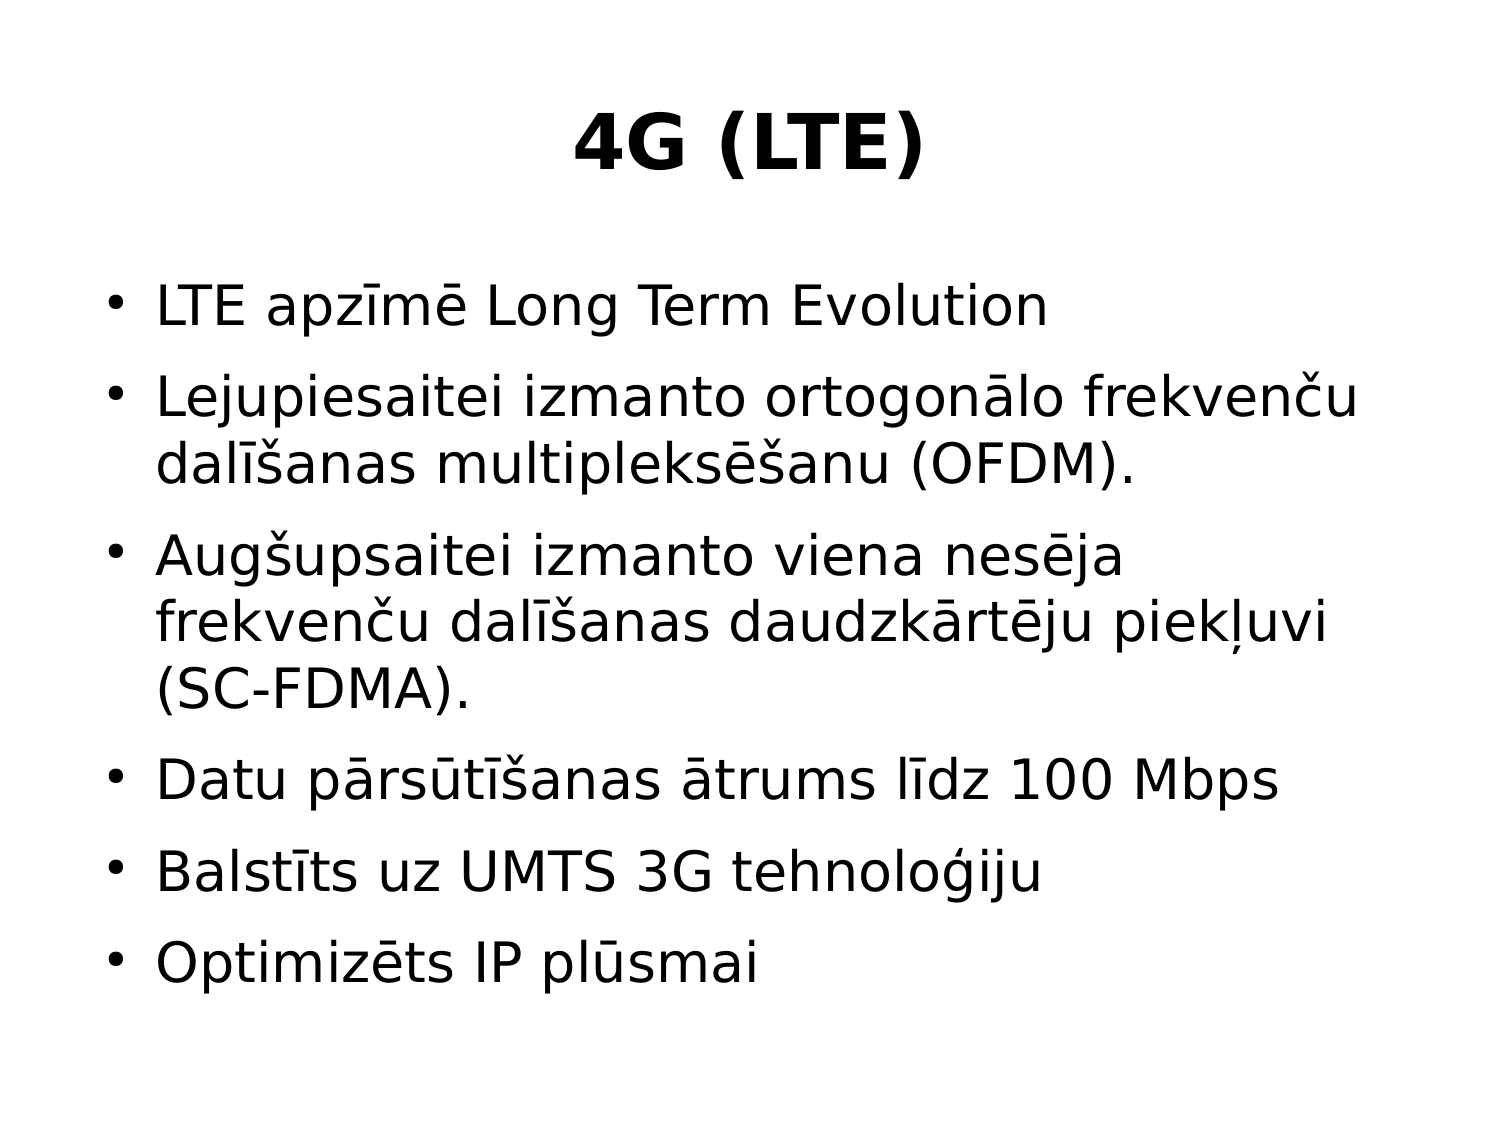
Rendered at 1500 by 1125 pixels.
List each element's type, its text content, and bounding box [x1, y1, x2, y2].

list LTE apzīmē Long Term Evolution Lejupiesaitei izmanto ortogonālo frekvenču dalīšanas multipleksēšanu (OFDM). Augšupsaitei izmanto viena nesēja frekvenču dalīšanas daudzkārtēju piekļuvi (SC-FDMA). Datu pārsūtīšanas ātrums līdz 100 Mbps Balstīts uz UMTS 3G tehnoloģiju Optimizēts IP plūsmai [75, 262, 1426, 1005]
title 4G (LTE) [75, 45, 1426, 233]
